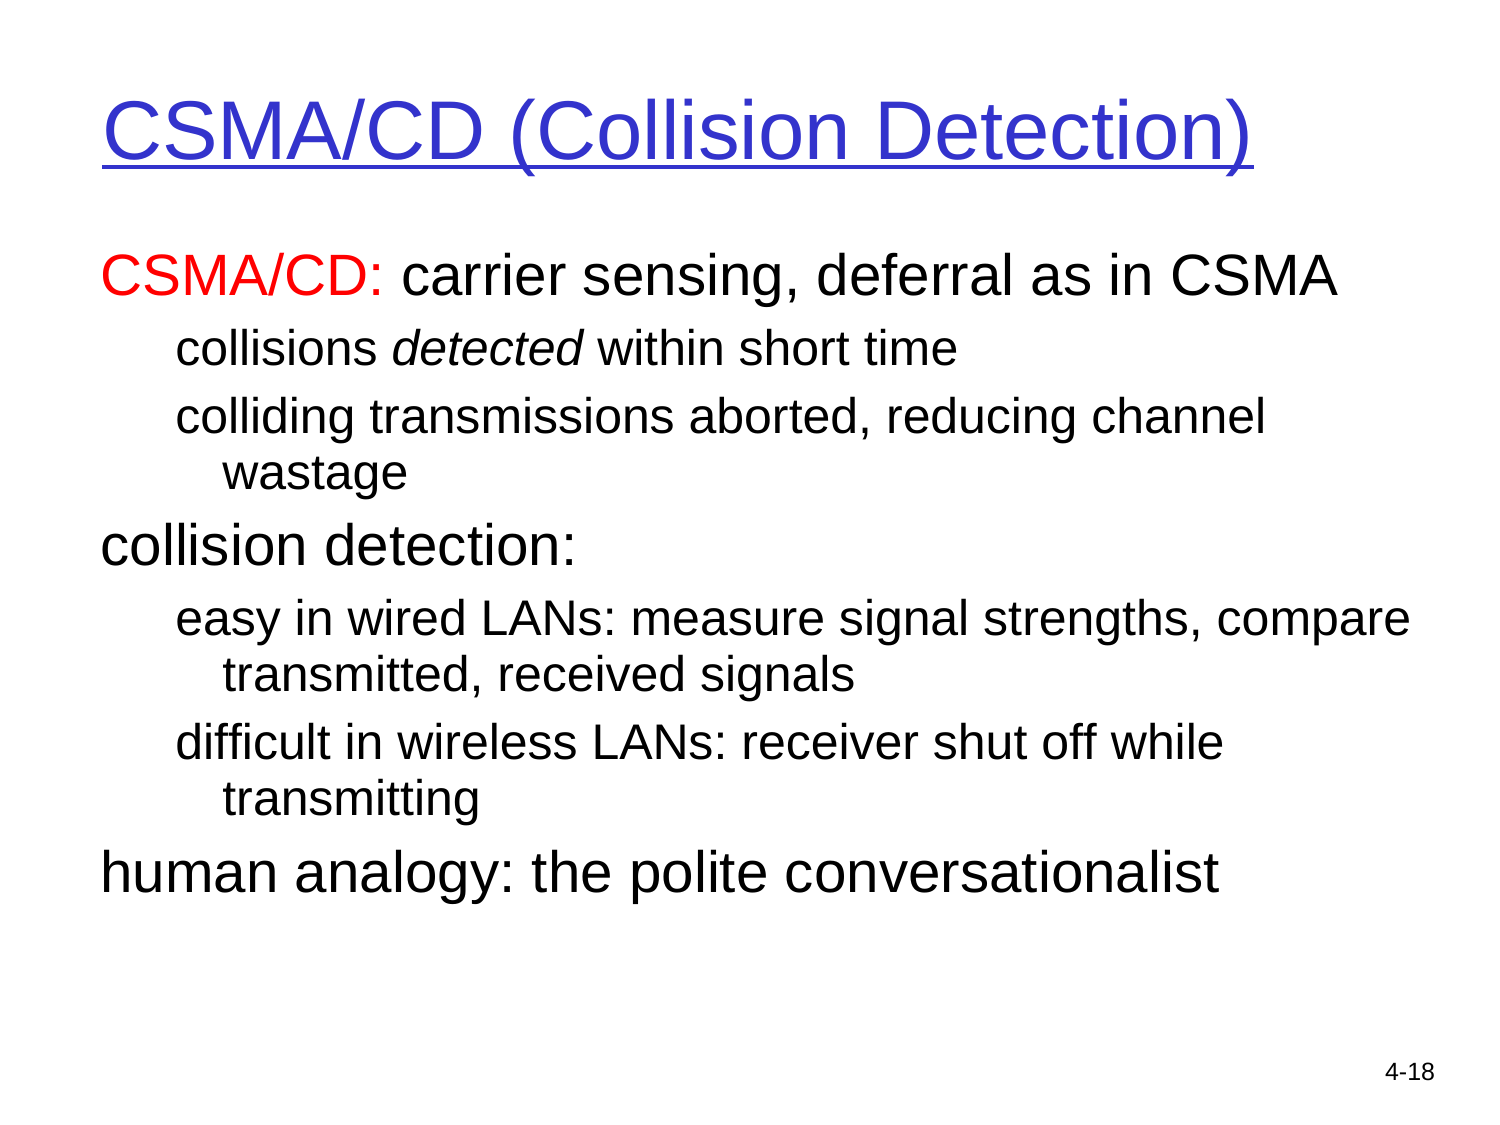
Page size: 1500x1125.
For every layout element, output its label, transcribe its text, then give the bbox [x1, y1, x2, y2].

list CSMA/CD: carrier sensing, deferral as in CSMA collisions detected within short time colliding transmissions aborted, reducing channel wastage collision detection: easy in wired LANs: measure signal strengths, compare transmitted, received signals difficult in wireless LANs: receiver shut off while transmitting human analogy: the polite conversationalist [85, 235, 1442, 998]
title CSMA/CD (Collision Detection) [87, 37, 1363, 225]
